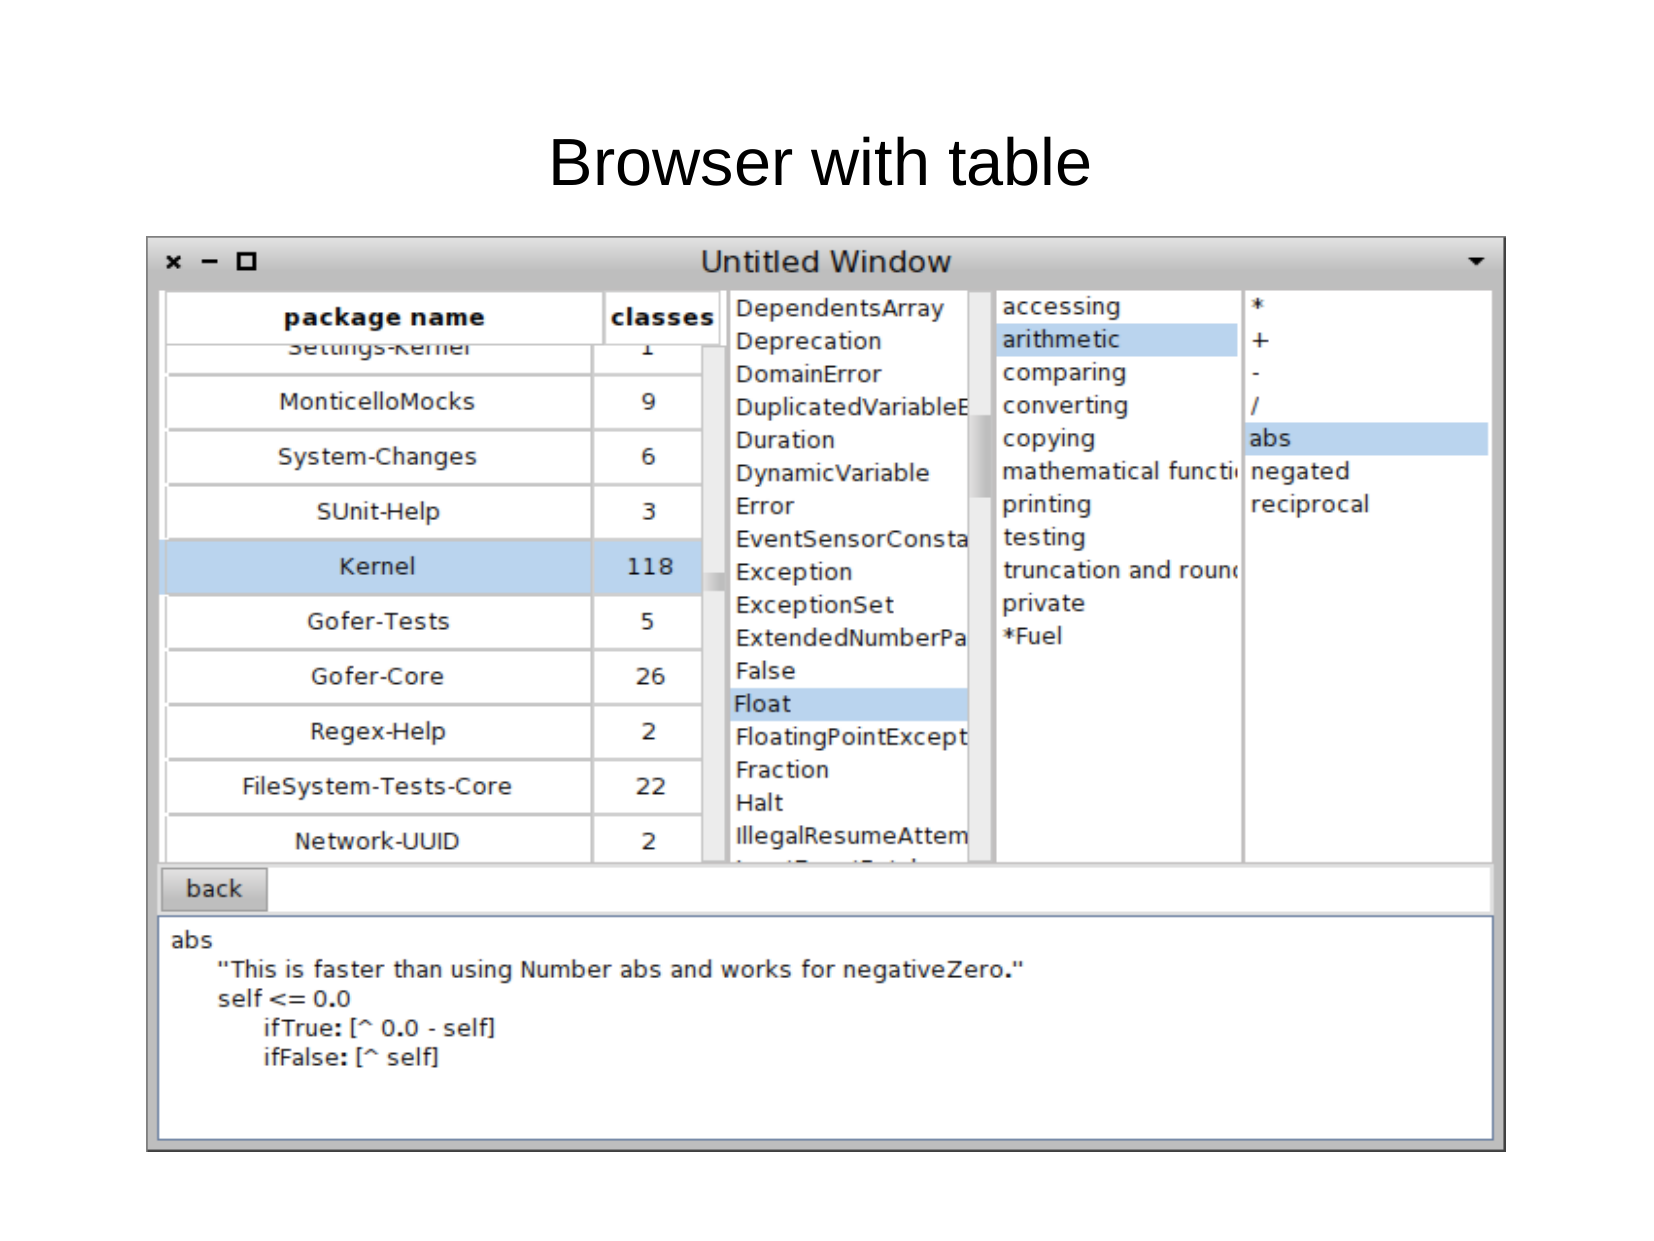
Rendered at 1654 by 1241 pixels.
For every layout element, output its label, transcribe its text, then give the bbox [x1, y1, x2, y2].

title Browser with table [76, 58, 1565, 266]
picture [146, 236, 1506, 1152]
